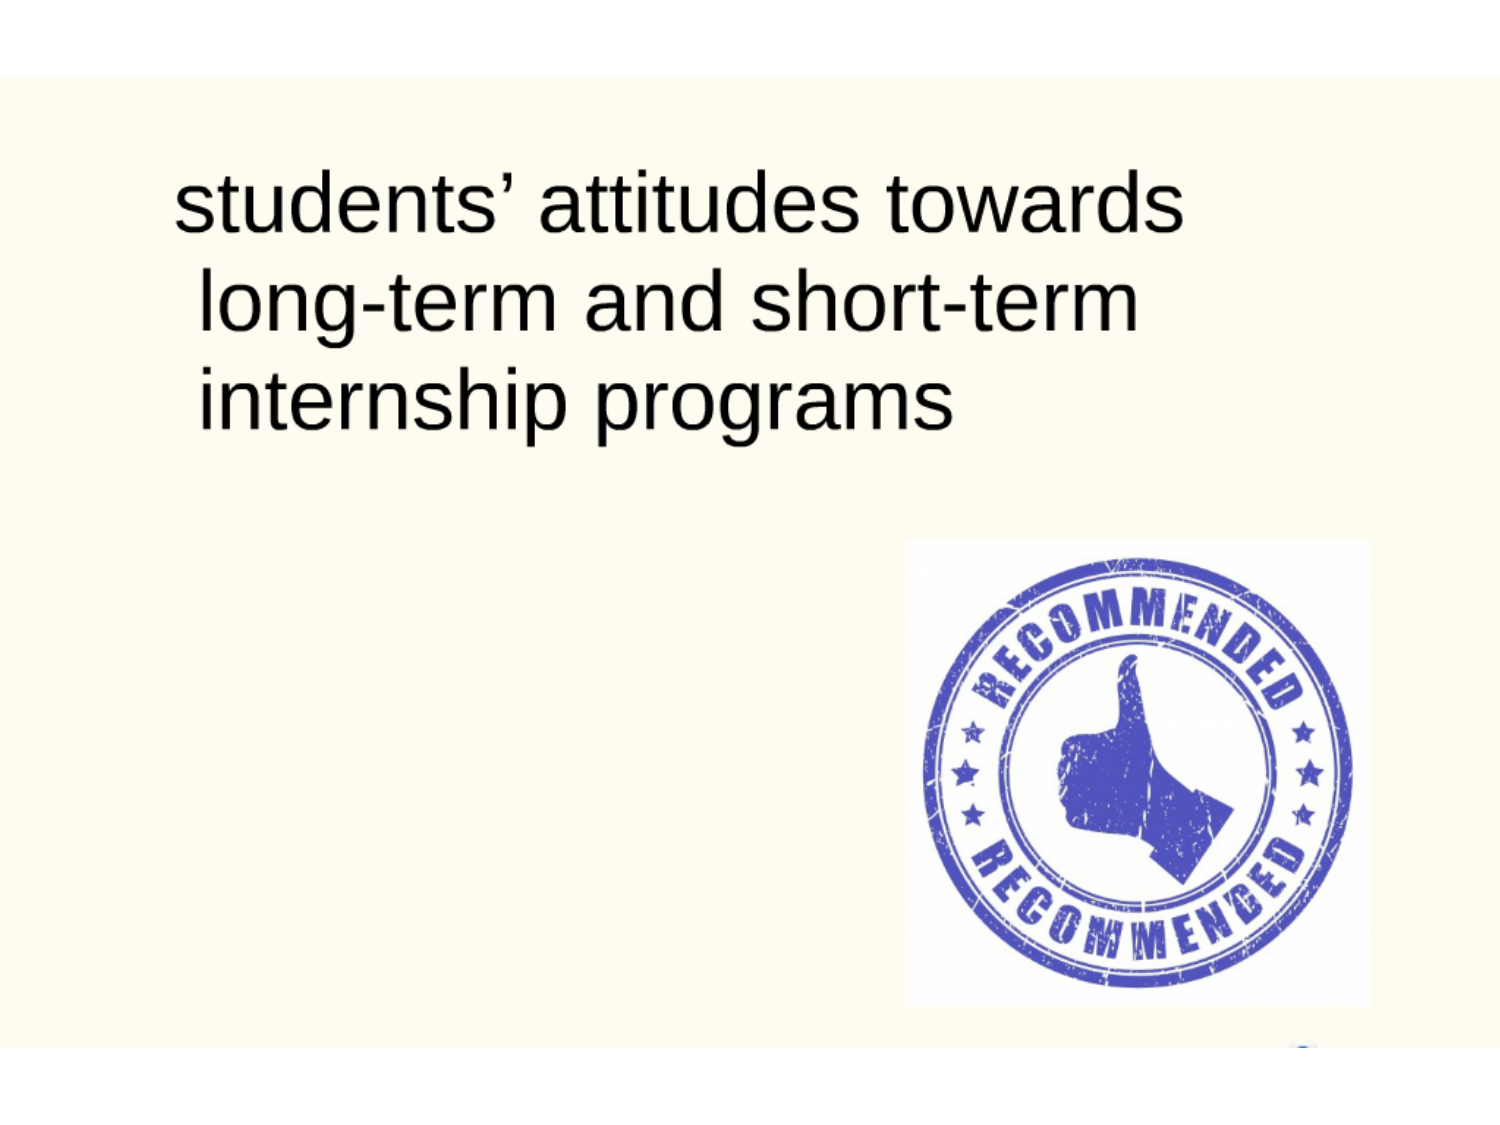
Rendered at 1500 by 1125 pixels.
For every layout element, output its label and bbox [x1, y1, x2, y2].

picture [0, 77, 1500, 1048]
